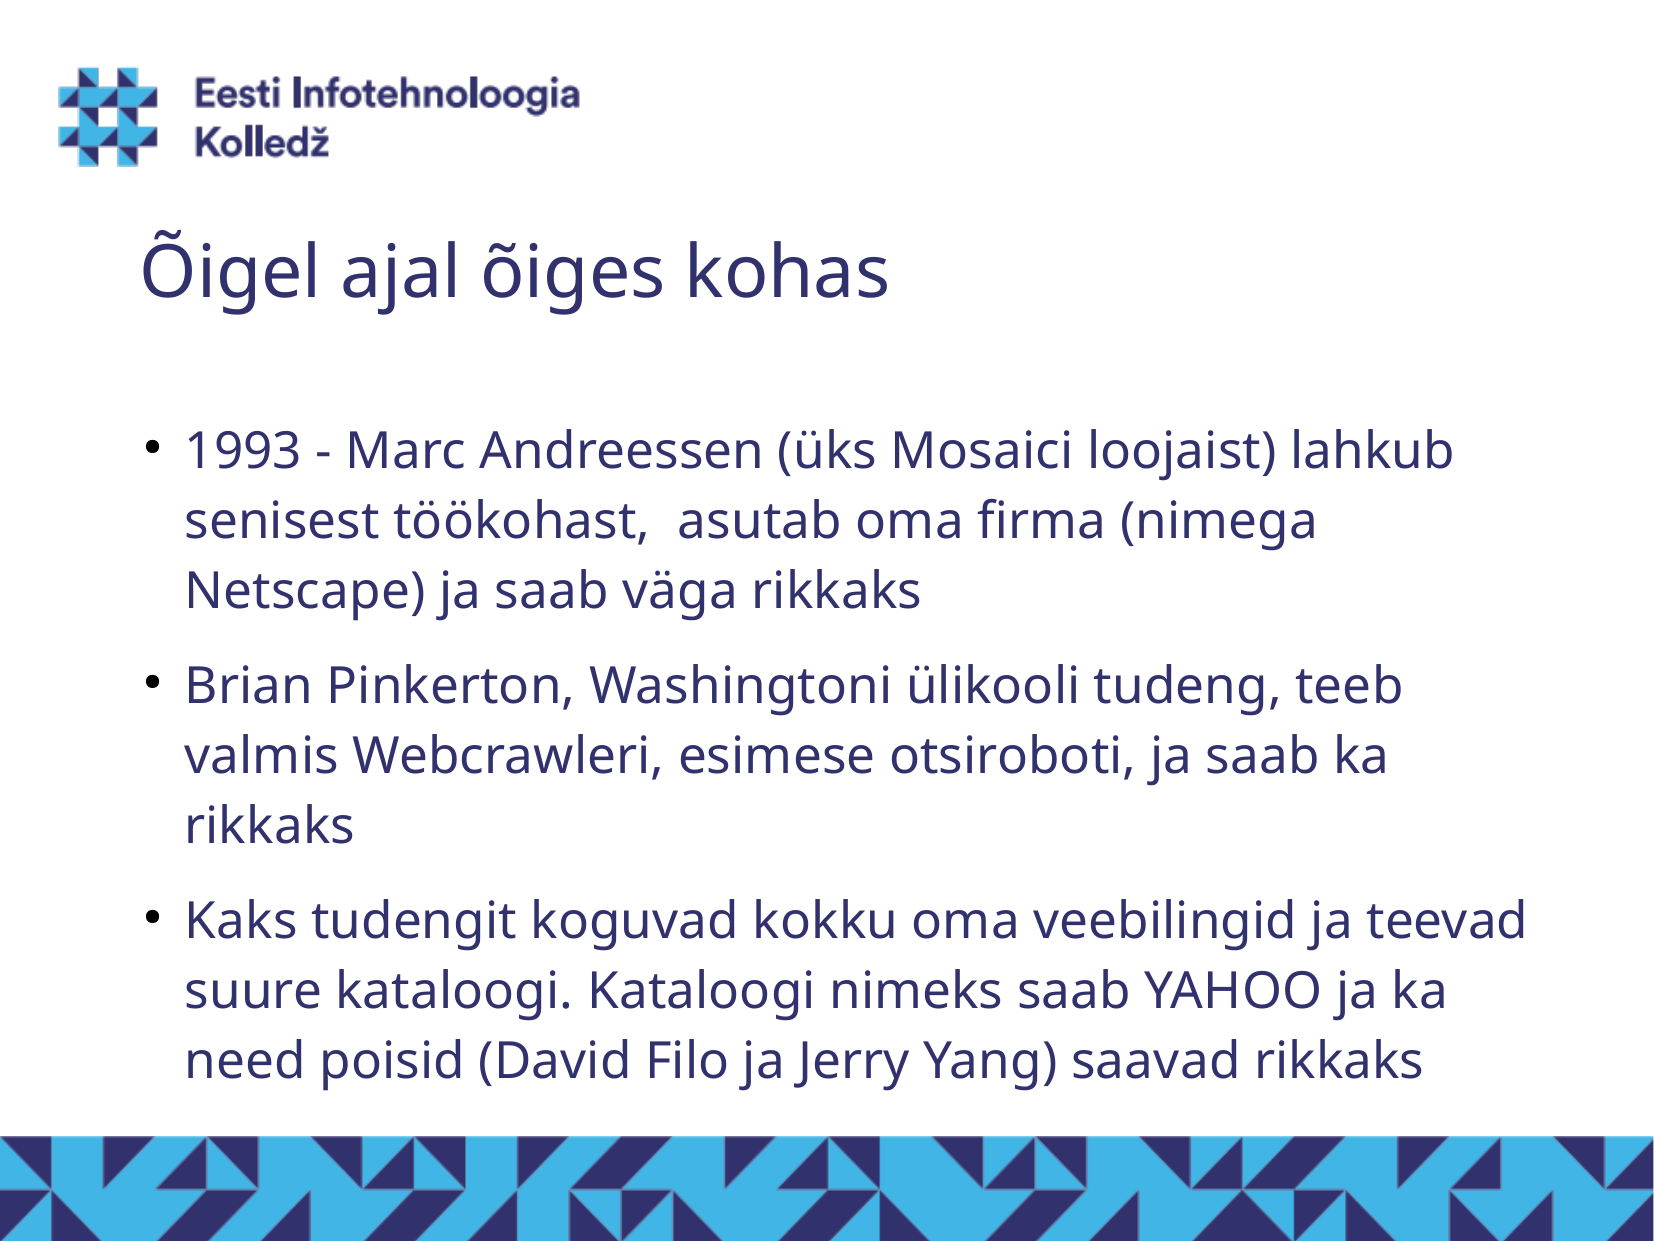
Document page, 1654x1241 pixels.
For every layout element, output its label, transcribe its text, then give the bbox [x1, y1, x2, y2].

title Õigel ajal õiges kohas [139, 165, 1548, 372]
list 1993 - Marc Andreessen (üks Mosaici loojaist) lahkub senisest töökohast, asutab oma firma (nimega Netscape) ja saab väga rikkaks Brian Pinkerton, Washingtoni ülikooli tudeng, teeb valmis Webcrawleri, esimese otsiroboti, ja saab ka rikkaks Kaks tudengit koguvad kokku oma veebilingid ja teevad suure kataloogi. Kataloogi nimeks saab YAHOO ja ka need poisid (David Filo ja Jerry Yang) saavad rikkaks [129, 413, 1548, 1111]
